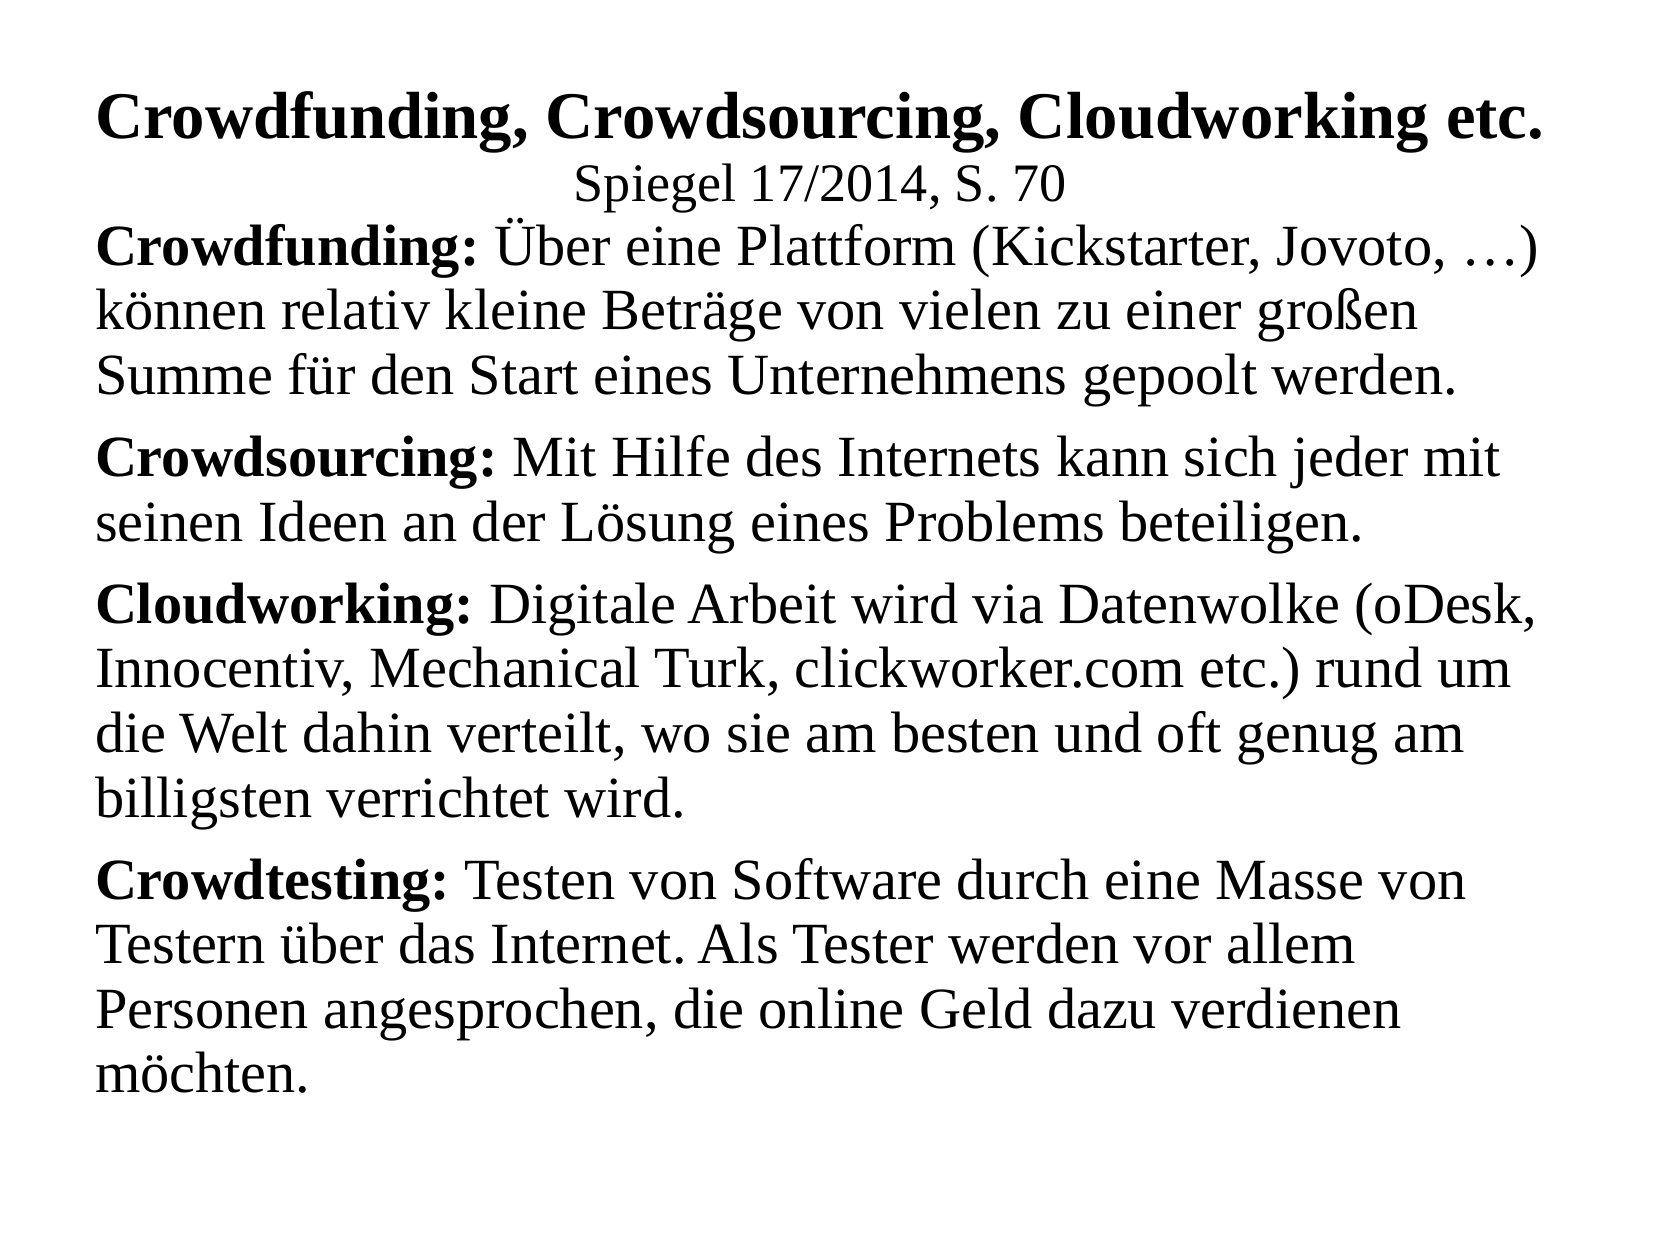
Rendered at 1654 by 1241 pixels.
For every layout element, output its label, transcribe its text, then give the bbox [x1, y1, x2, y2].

text_box Crowdfunding, Crowdsourcing, Cloudworking etc. Spiegel 17/2014, S. 70 Crowdfunding: Über eine Plattform (Kickstarter, Jovoto, …) können relativ kleine Beträge von vielen zu einer großen Summe für den Start eines Unternehmens gepoolt werden. Crowdsourcing: Mit Hilfe des Internets kann sich jeder mit seinen Ideen an der Lösung eines Problems beteiligen. Cloudworking: Digitale Arbeit wird via Datenwolke (oDesk, Innocentiv, Mechanical Turk, clickworker.com etc.) rund um die Welt dahin verteilt, wo sie am besten und oft genug am billigsten verrichtet wird. Crowdtesting: Testen von Software durch eine Masse von Testern über das Internet. Als Tester werden vor allem Personen angesprochen, die online Geld dazu verdienen möchten. [80, 71, 1574, 1113]
